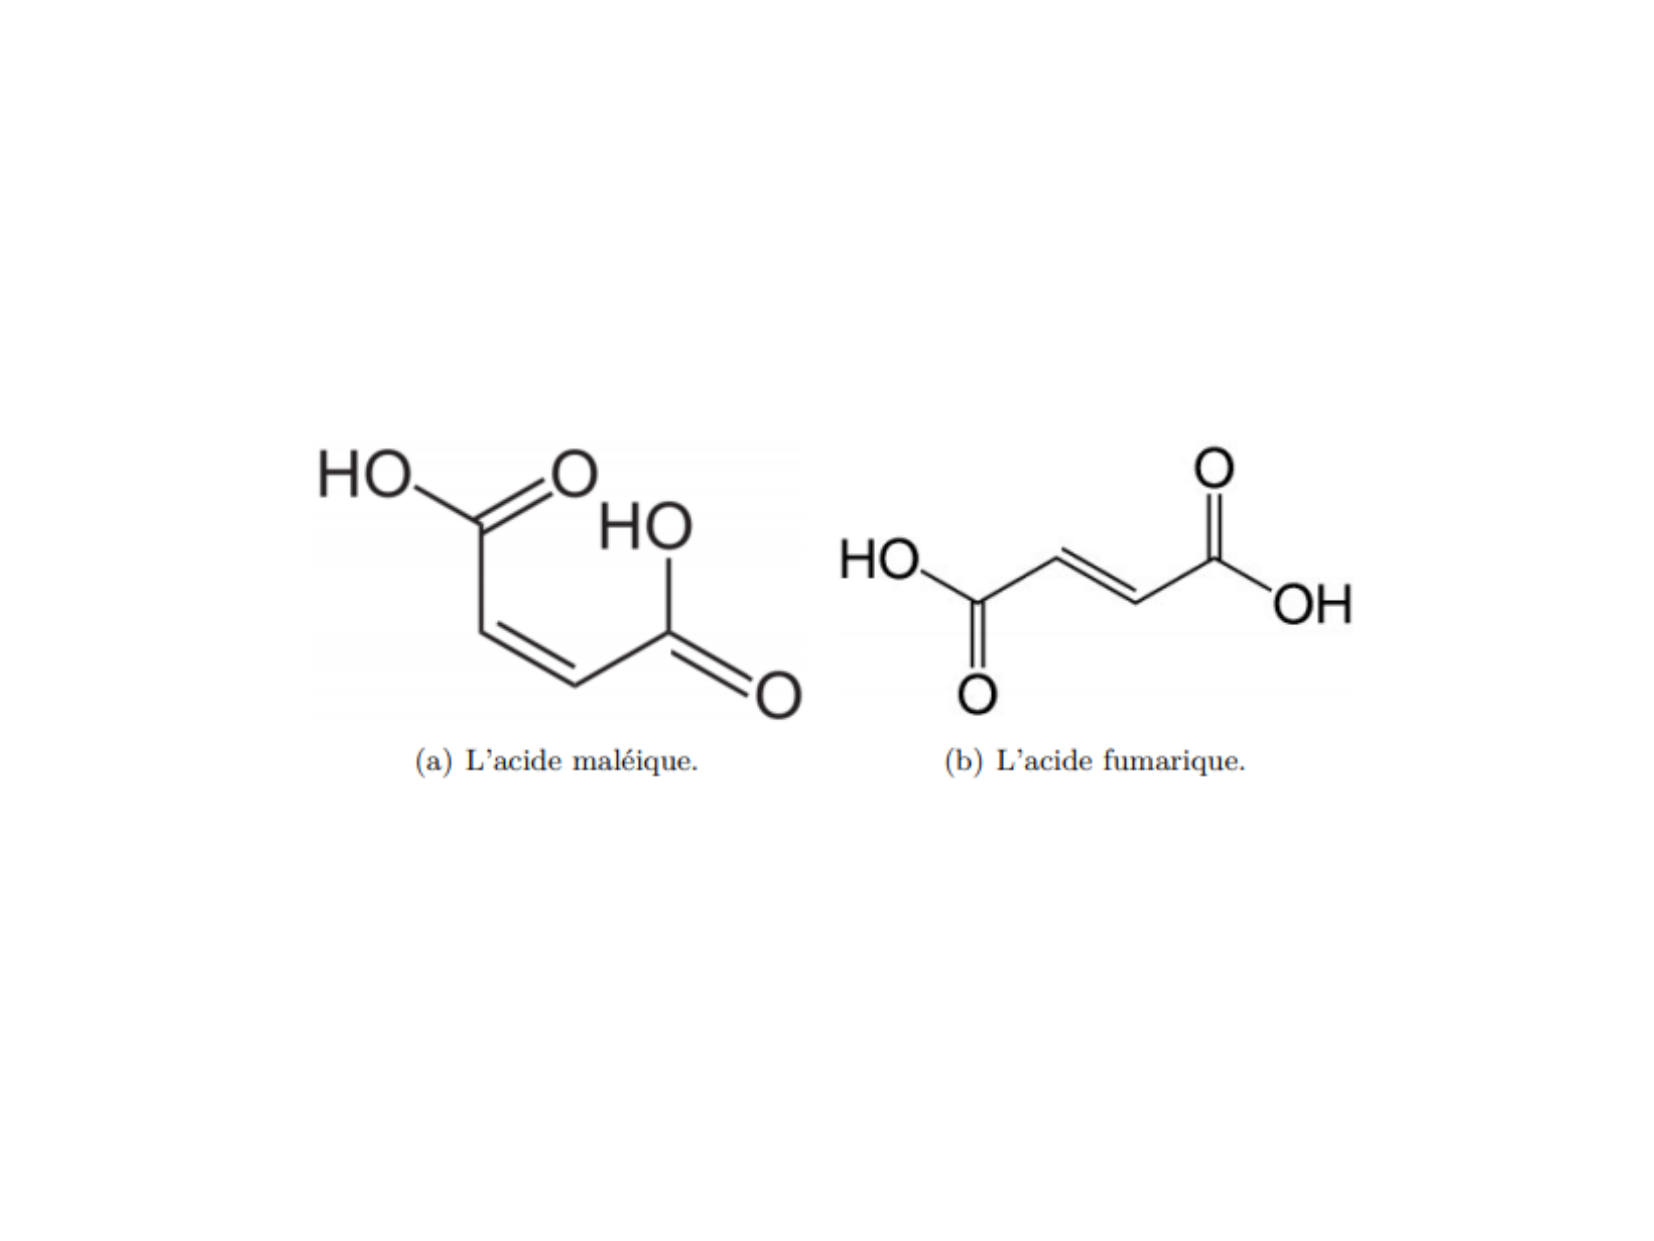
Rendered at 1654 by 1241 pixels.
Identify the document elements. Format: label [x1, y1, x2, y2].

picture [236, 413, 1405, 821]
